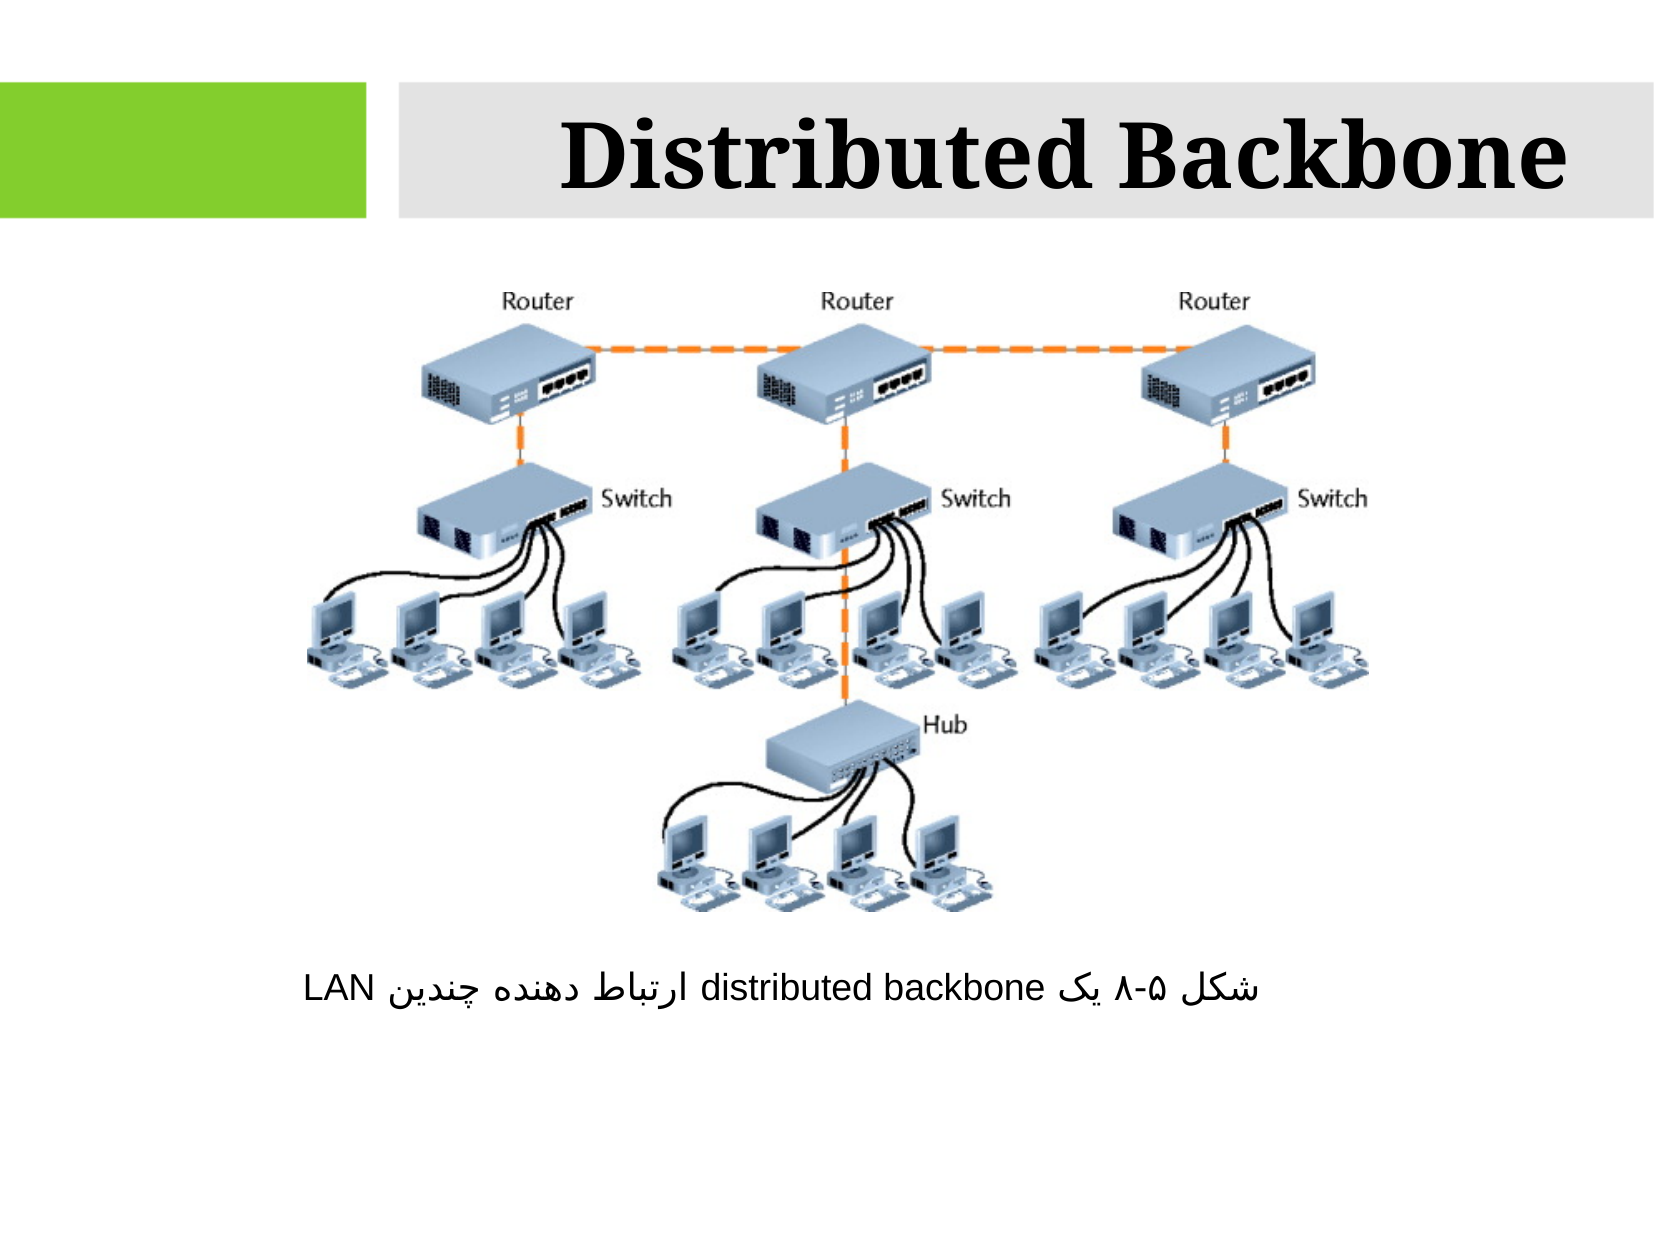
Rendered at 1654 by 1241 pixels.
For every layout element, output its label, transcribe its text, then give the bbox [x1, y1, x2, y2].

picture [0, 0, 1654, 1241]
title Distributed Backbone [82, 49, 1571, 257]
text_box شکل ۵-۸ یک distributed backbone ارتباط دهنده چندین LAN [287, 955, 1311, 1016]
